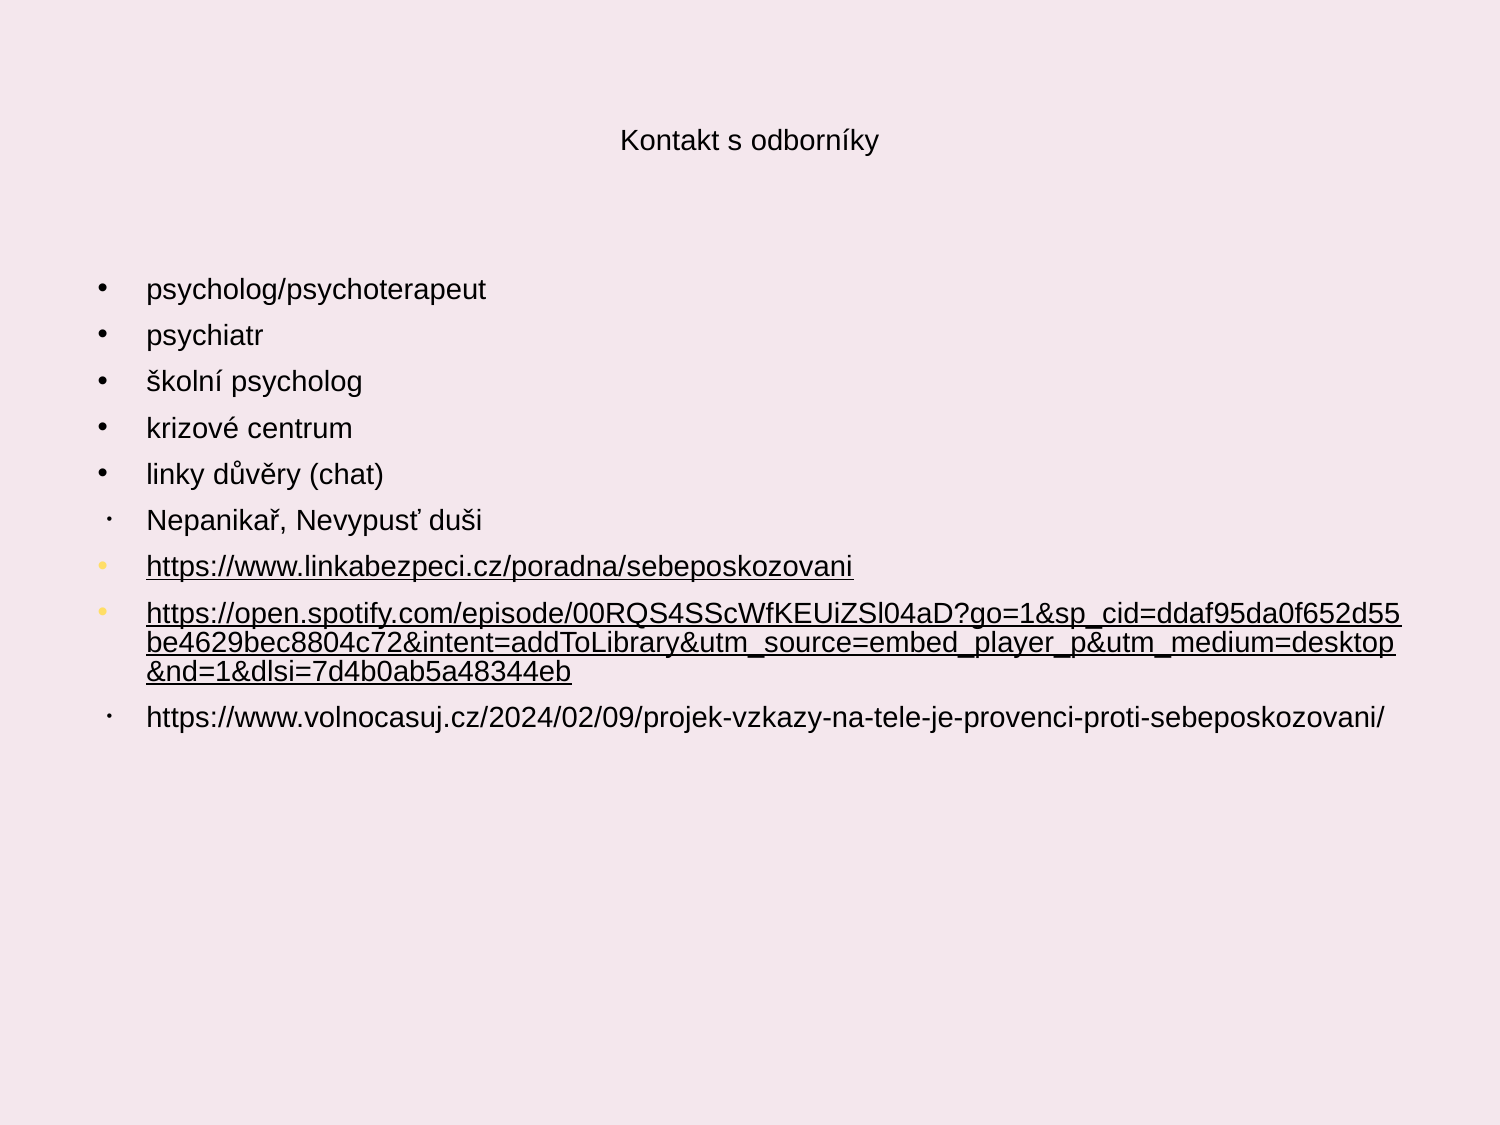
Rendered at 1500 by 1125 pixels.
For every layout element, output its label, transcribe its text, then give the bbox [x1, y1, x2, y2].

title Kontakt s odborníky [75, 45, 1425, 233]
list psycholog/psychoterapeut psychiatr školní psycholog krizové centrum linky důvěry (chat) Nepanikař, Nevypusť duši https://www.linkabezpeci.cz/poradna/sebeposkozovani https://open.spotify.com/episode/00RQS4SScWfKEUiZSl04aD?go=1&sp_cid=ddaf95da0f652d55be4629bec8804c72&intent=addToLibrary&utm_source=embed_player_p&utm_medium=desktop&nd=1&dlsi=7d4b0ab5a48344eb https://www.volnocasuj.cz/2024/02/09/projek-vzkazy-na-tele-je-provenci-proti-sebeposkozovani/ [75, 262, 1425, 1005]
